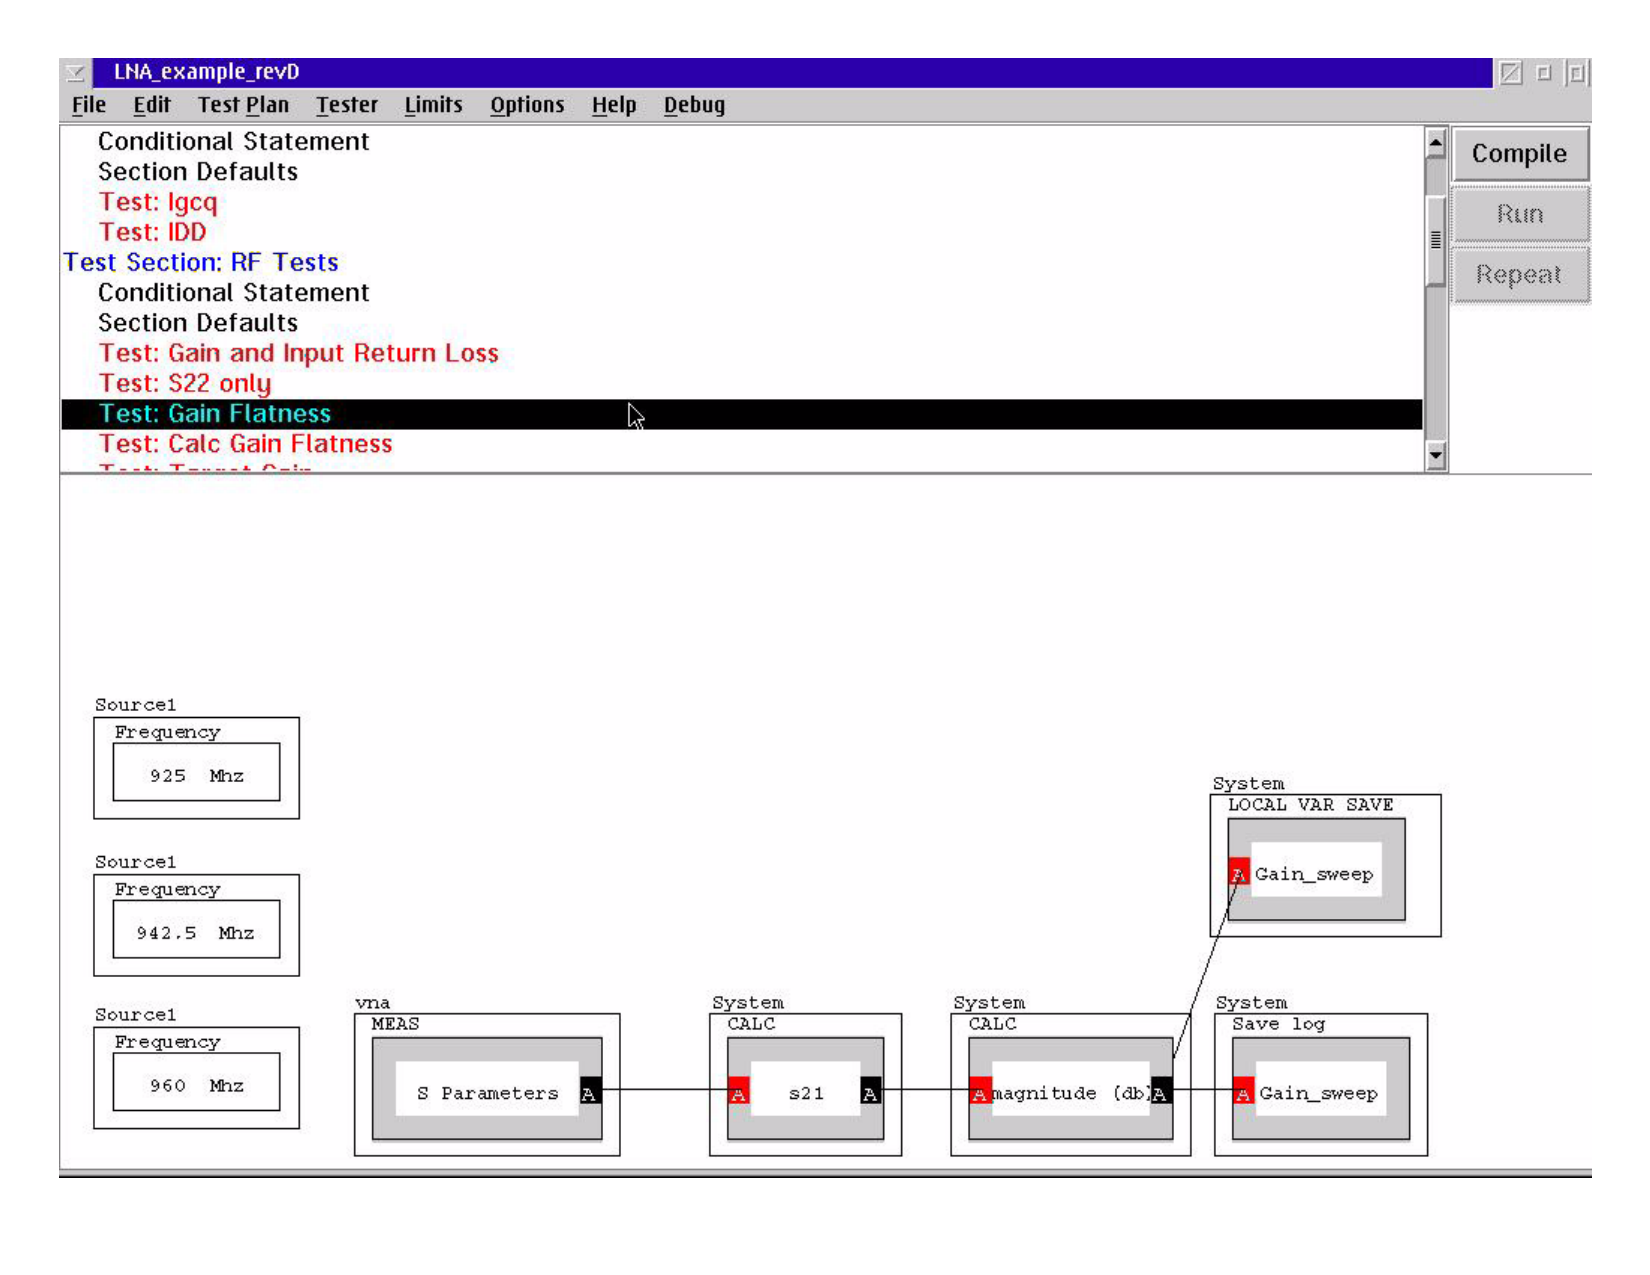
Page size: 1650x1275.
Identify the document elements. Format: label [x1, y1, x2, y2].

picture [59, 58, 1592, 1178]
